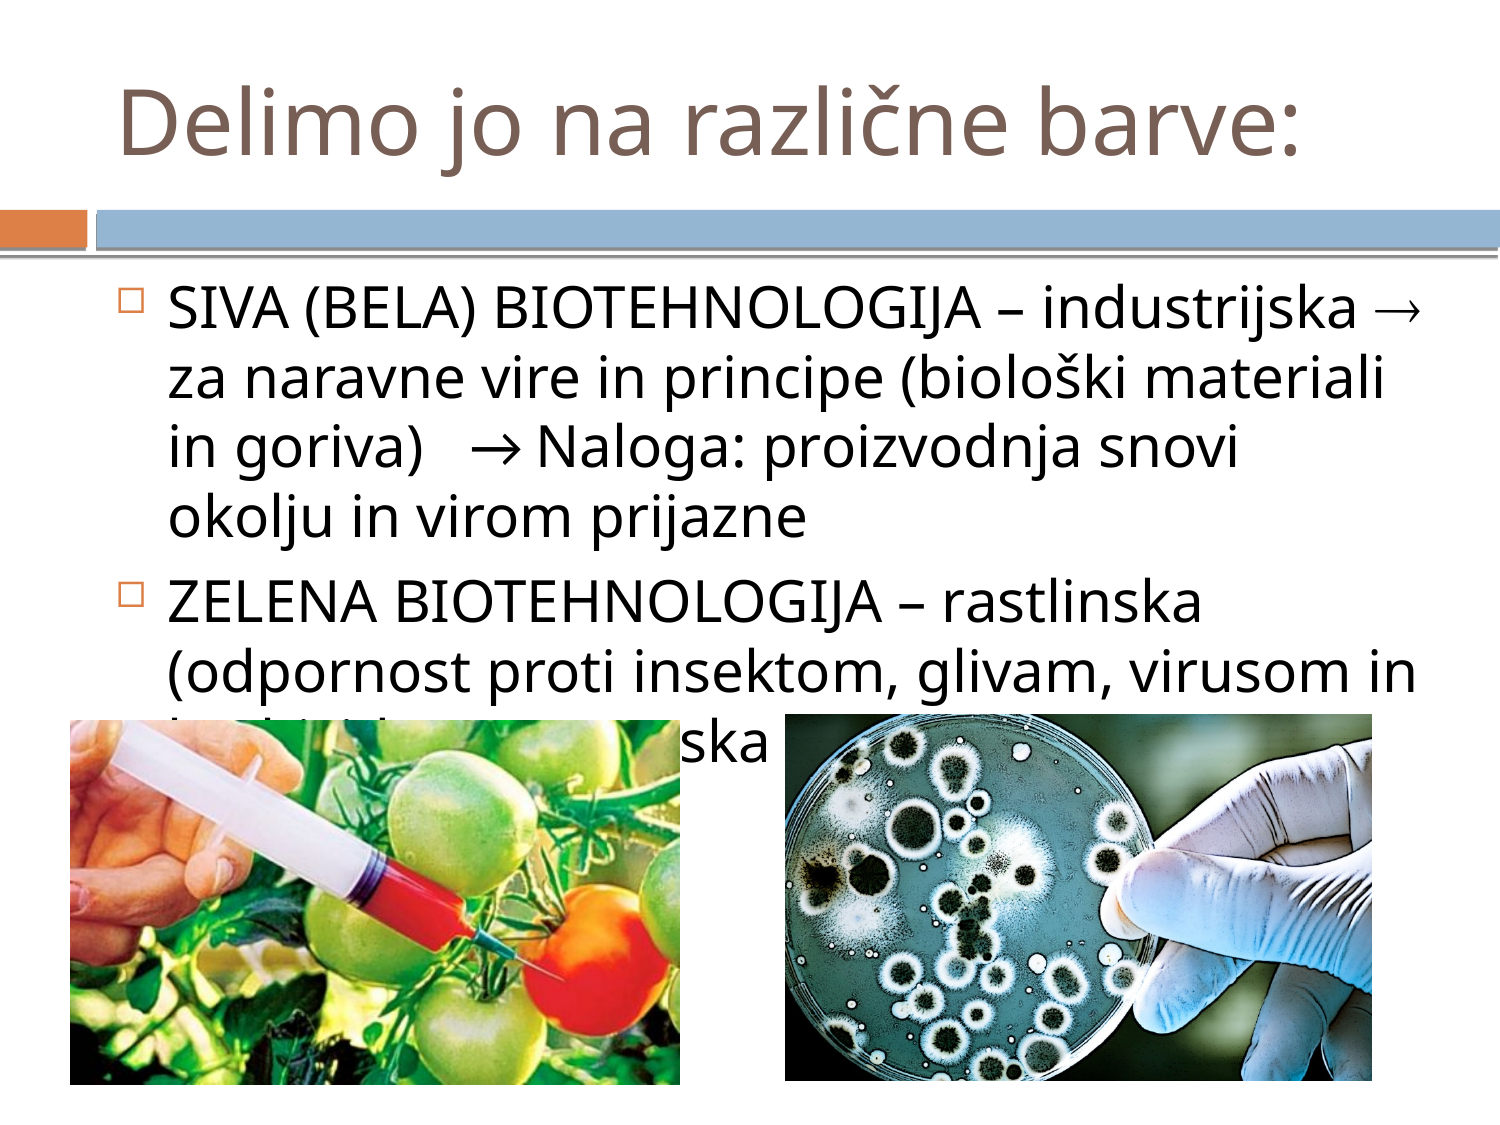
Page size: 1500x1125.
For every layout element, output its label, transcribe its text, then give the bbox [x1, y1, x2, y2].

picture [70, 720, 680, 1085]
title Delimo jo na različne barve: [100, 37, 1438, 200]
picture [785, 714, 1372, 1081]
list SIVA (BELA) BIOTEHNOLOGIJA – industrijska  za naravne vire in principe (biološki materiali in goriva) → Naloga: proizvodnja snovi okolju in virom prijazne ZELENA BIOTEHNOLOGIJA – rastlinska (odpornost proti insektom, glivam, virusom in herbicidom)  genska tehnika [100, 262, 1438, 1000]
